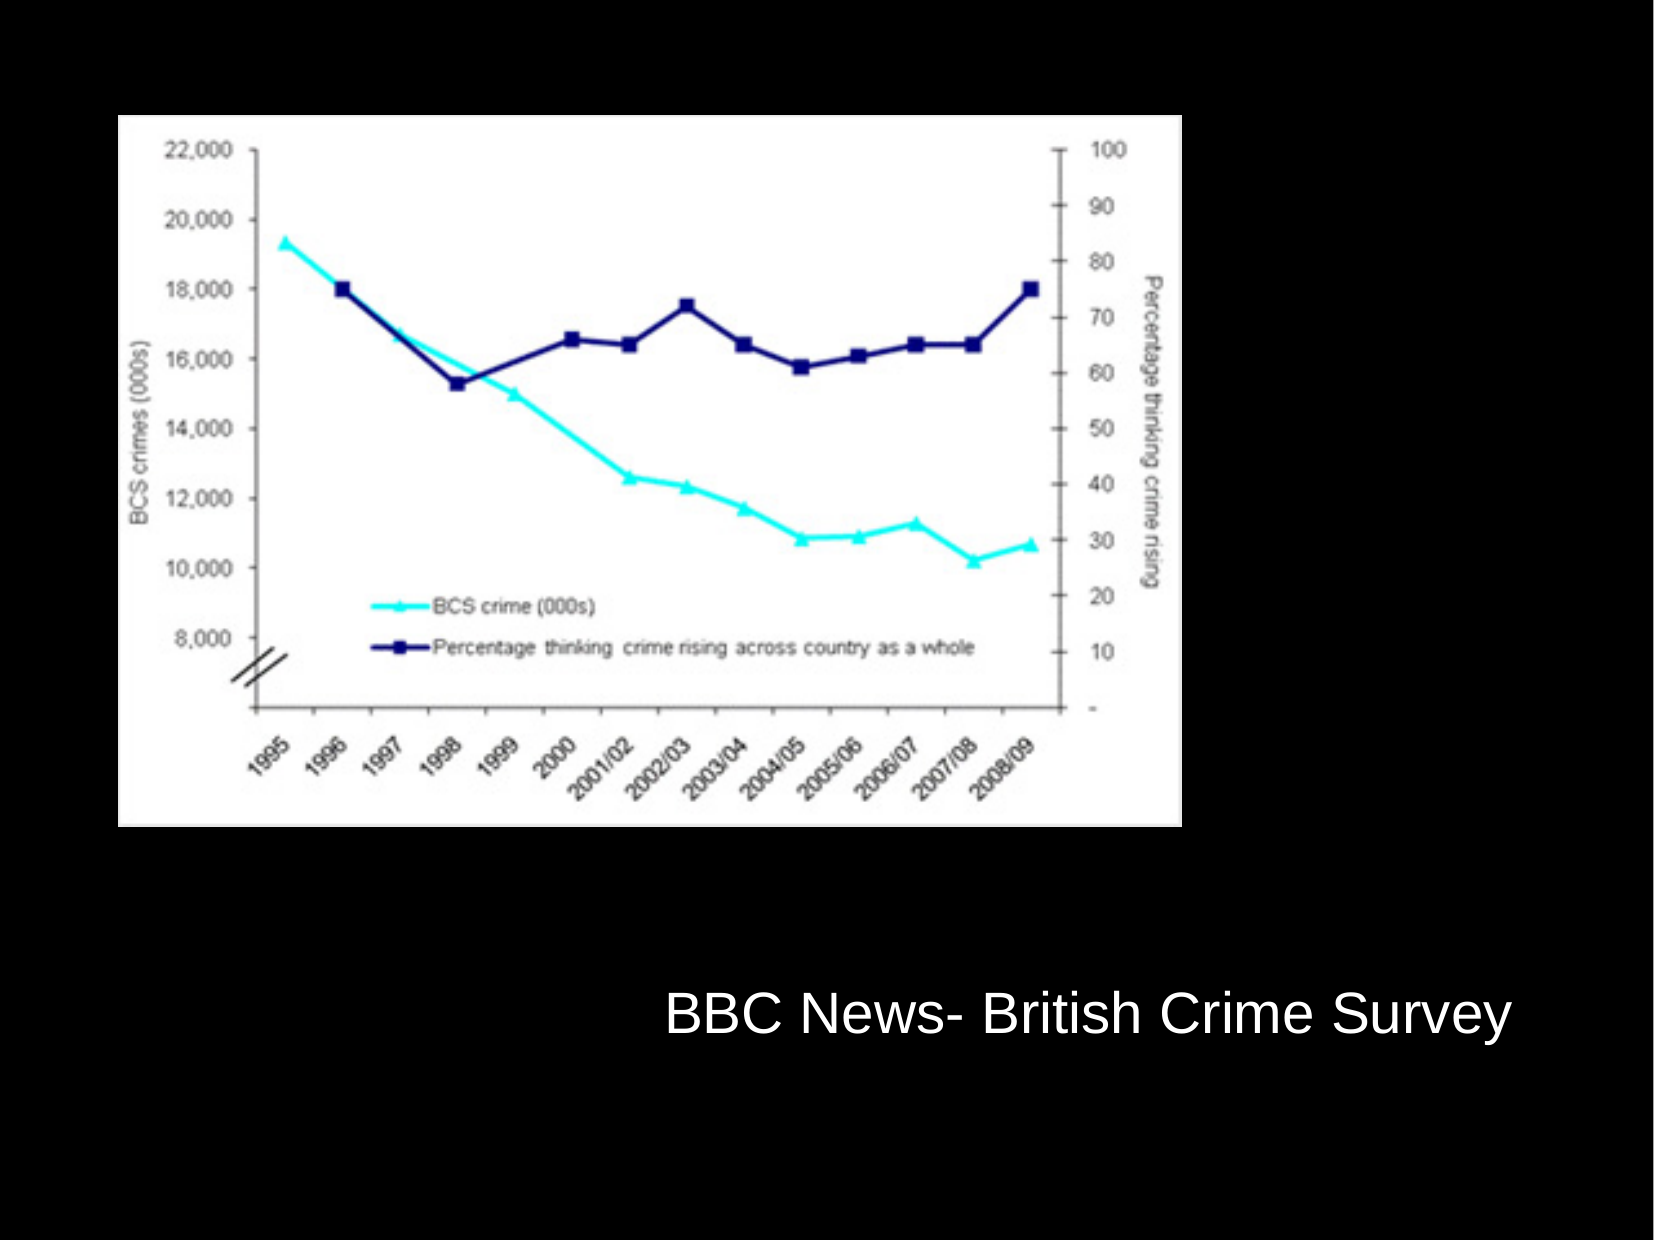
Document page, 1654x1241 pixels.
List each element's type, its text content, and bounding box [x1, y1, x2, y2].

text_box BBC News- British Crime Survey [649, 974, 1529, 1055]
picture [118, 115, 1182, 827]
